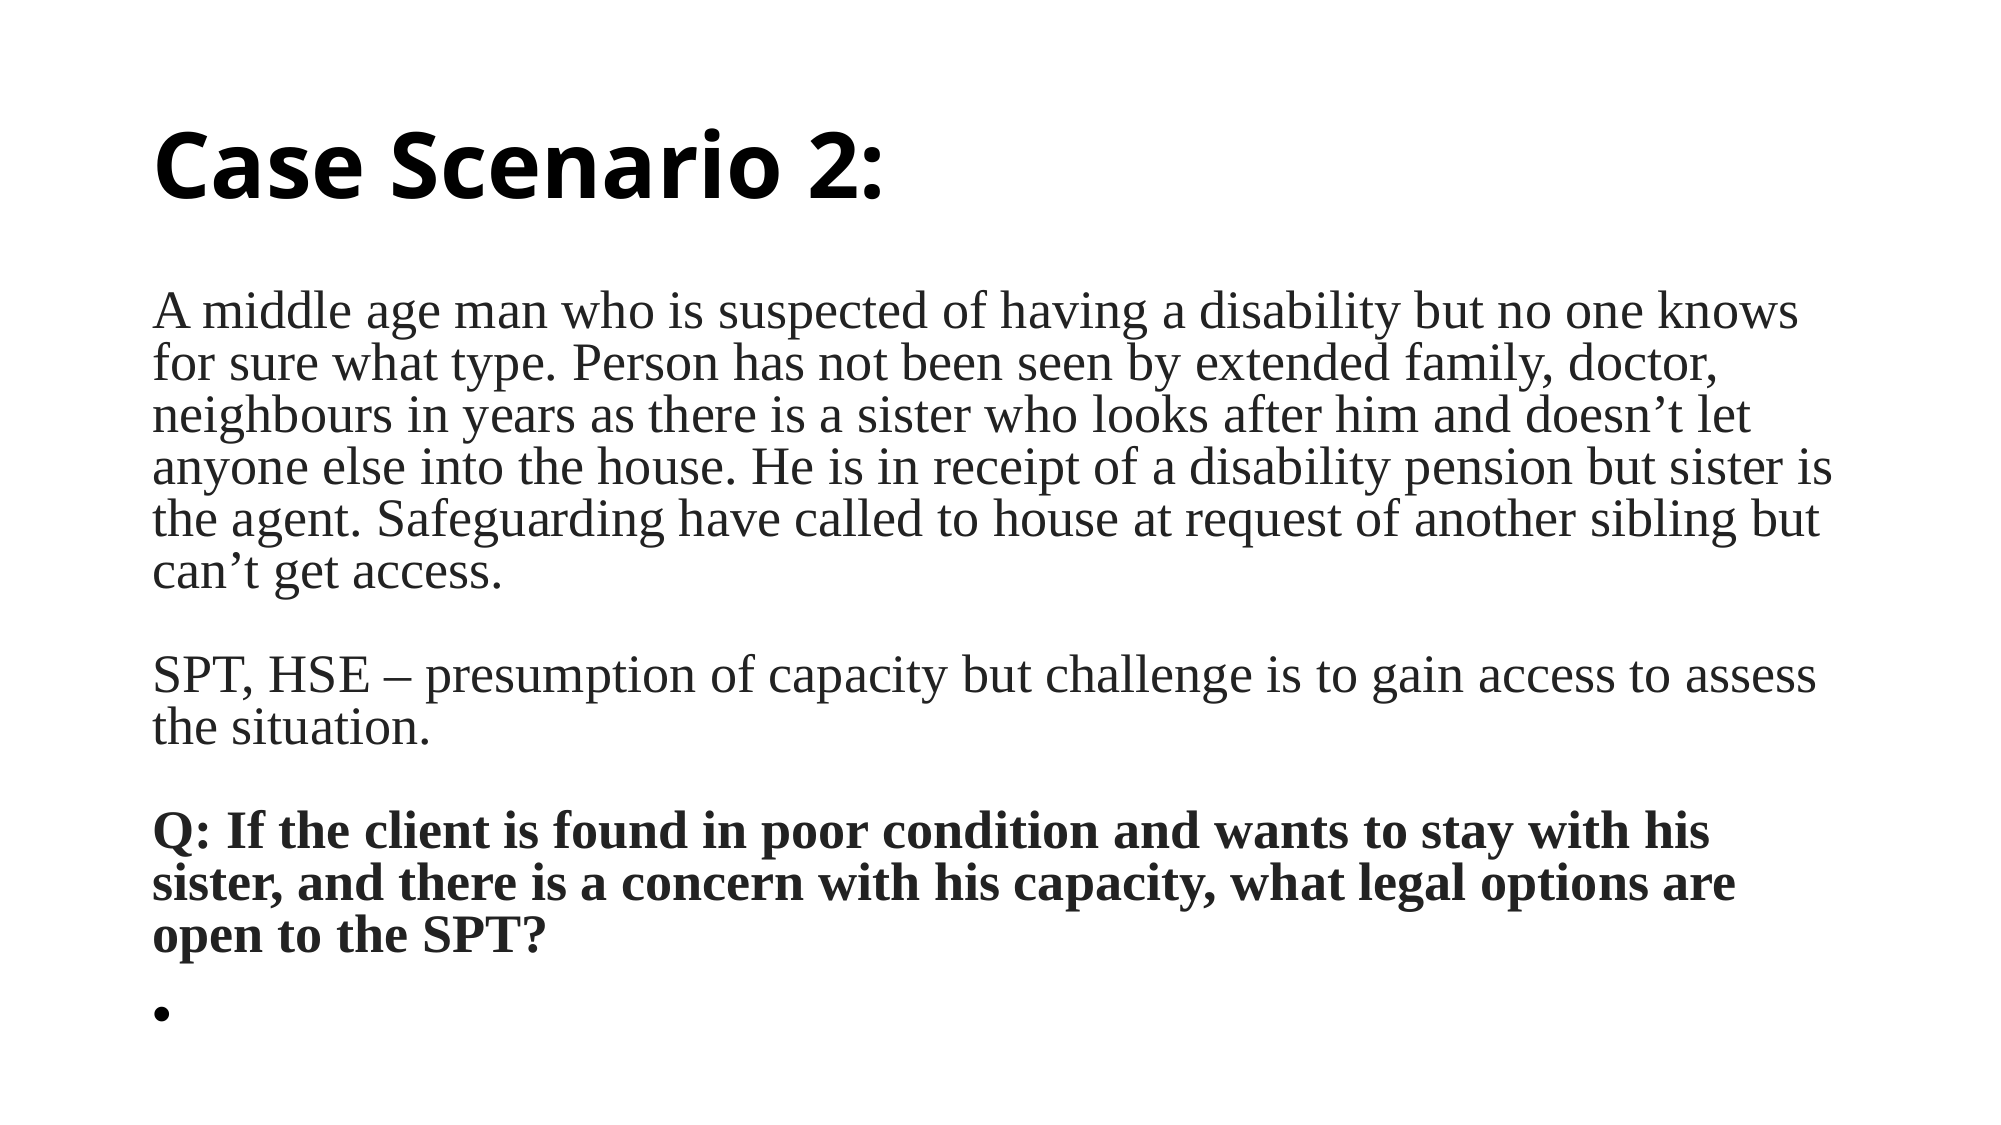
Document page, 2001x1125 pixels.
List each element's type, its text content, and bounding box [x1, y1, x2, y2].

title Case Scenario 2: [137, 59, 1863, 227]
list A middle age man who is suspected of having a disability but no one knows for sure what type. Person has not been seen by extended family, doctor, neighbours in years as there is a sister who looks after him and doesn’t let anyone else into the house. He is in receipt of a disability pension but sister is the agent. Safeguarding have called to house at request of another sibling but can’t get access. SPT, HSE – presumption of capacity but challenge is to gain access to assess the situation. Q: If the client is found in poor condition and wants to stay with his sister, and there is a concern with his capacity, what legal options are open to the SPT? [137, 227, 1863, 1014]
